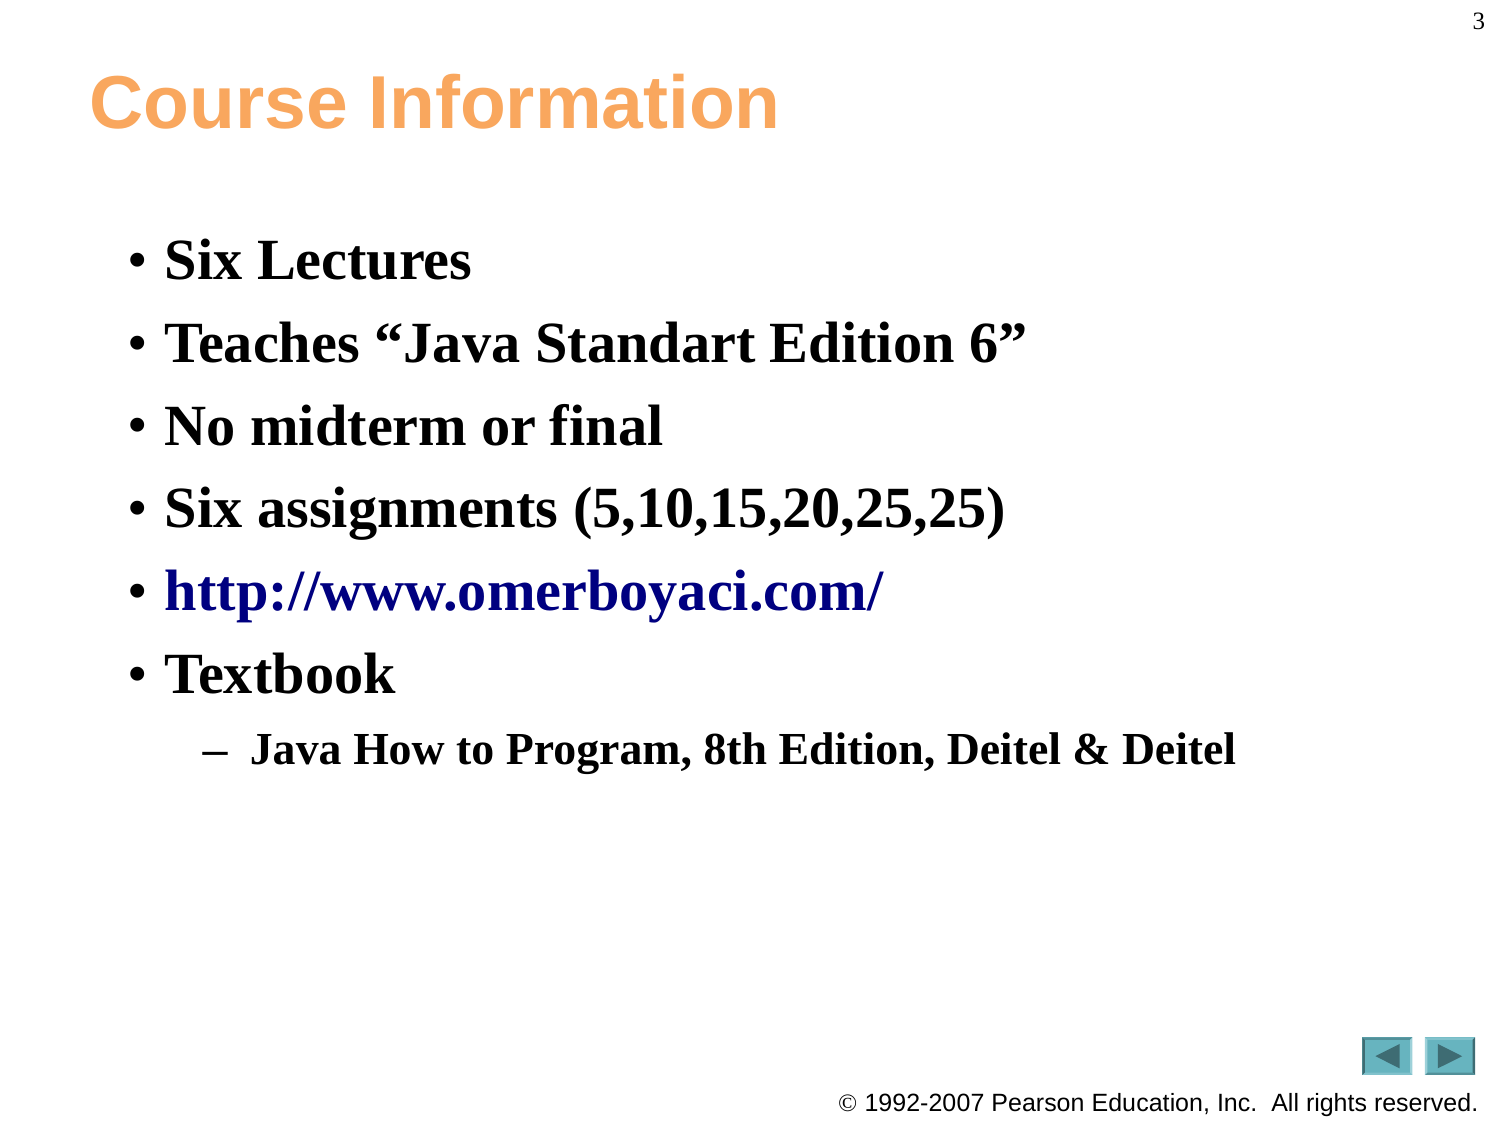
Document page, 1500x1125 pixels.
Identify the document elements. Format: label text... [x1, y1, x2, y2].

title Course Information [75, 16, 1426, 197]
list Six Lectures Teaches “Java Standart Edition 6” No midterm or final Six assignments (5,10,15,20,25,25) http://www.omerboyaci.com/ Textbook Java How to Program, 8th Edition, Deitel & Deitel [112, 220, 1425, 964]
